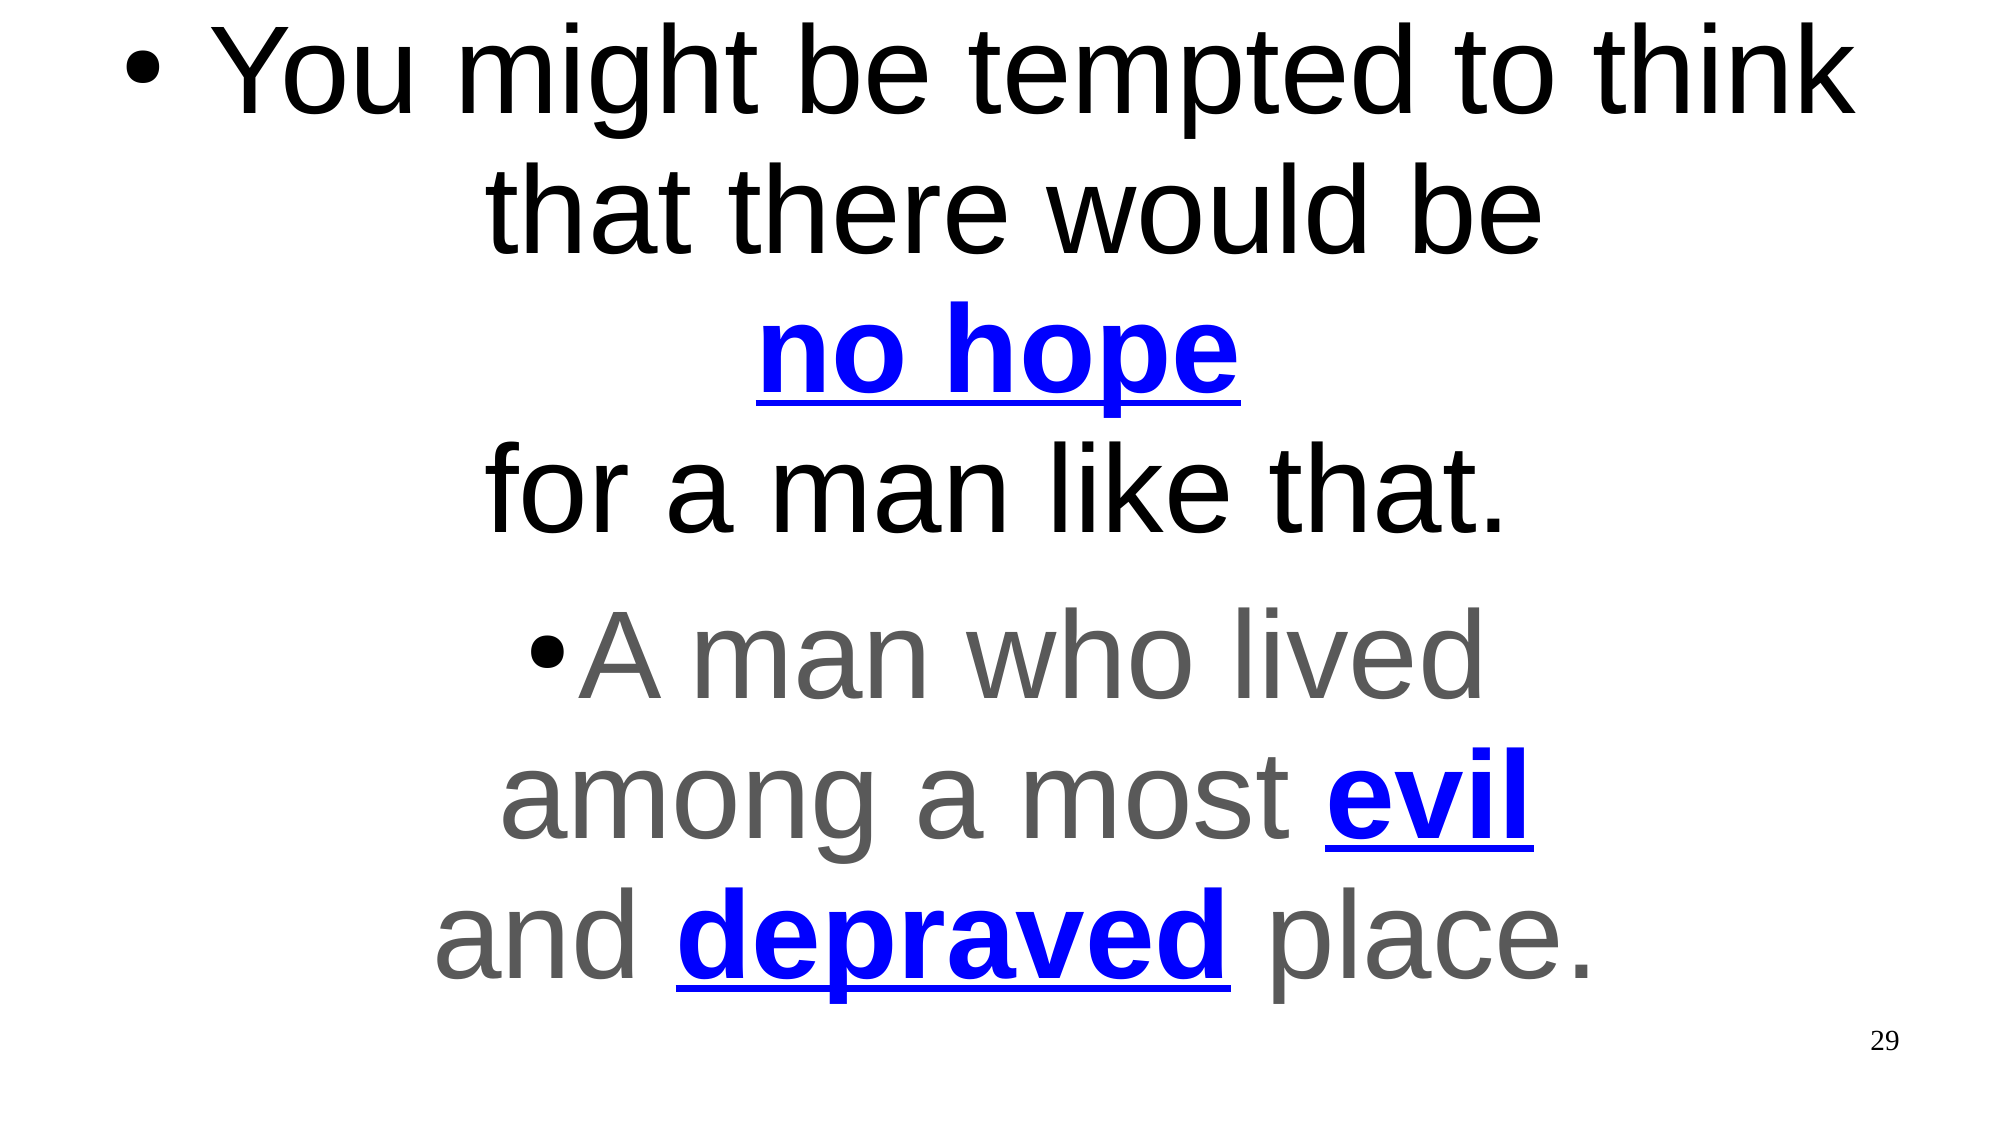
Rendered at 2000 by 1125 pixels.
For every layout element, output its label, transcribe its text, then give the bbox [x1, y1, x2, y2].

list You might be tempted to think that there would be no hope for a man like that. A man who lived among a most evil and depraved place. [0, 0, 1996, 1123]
